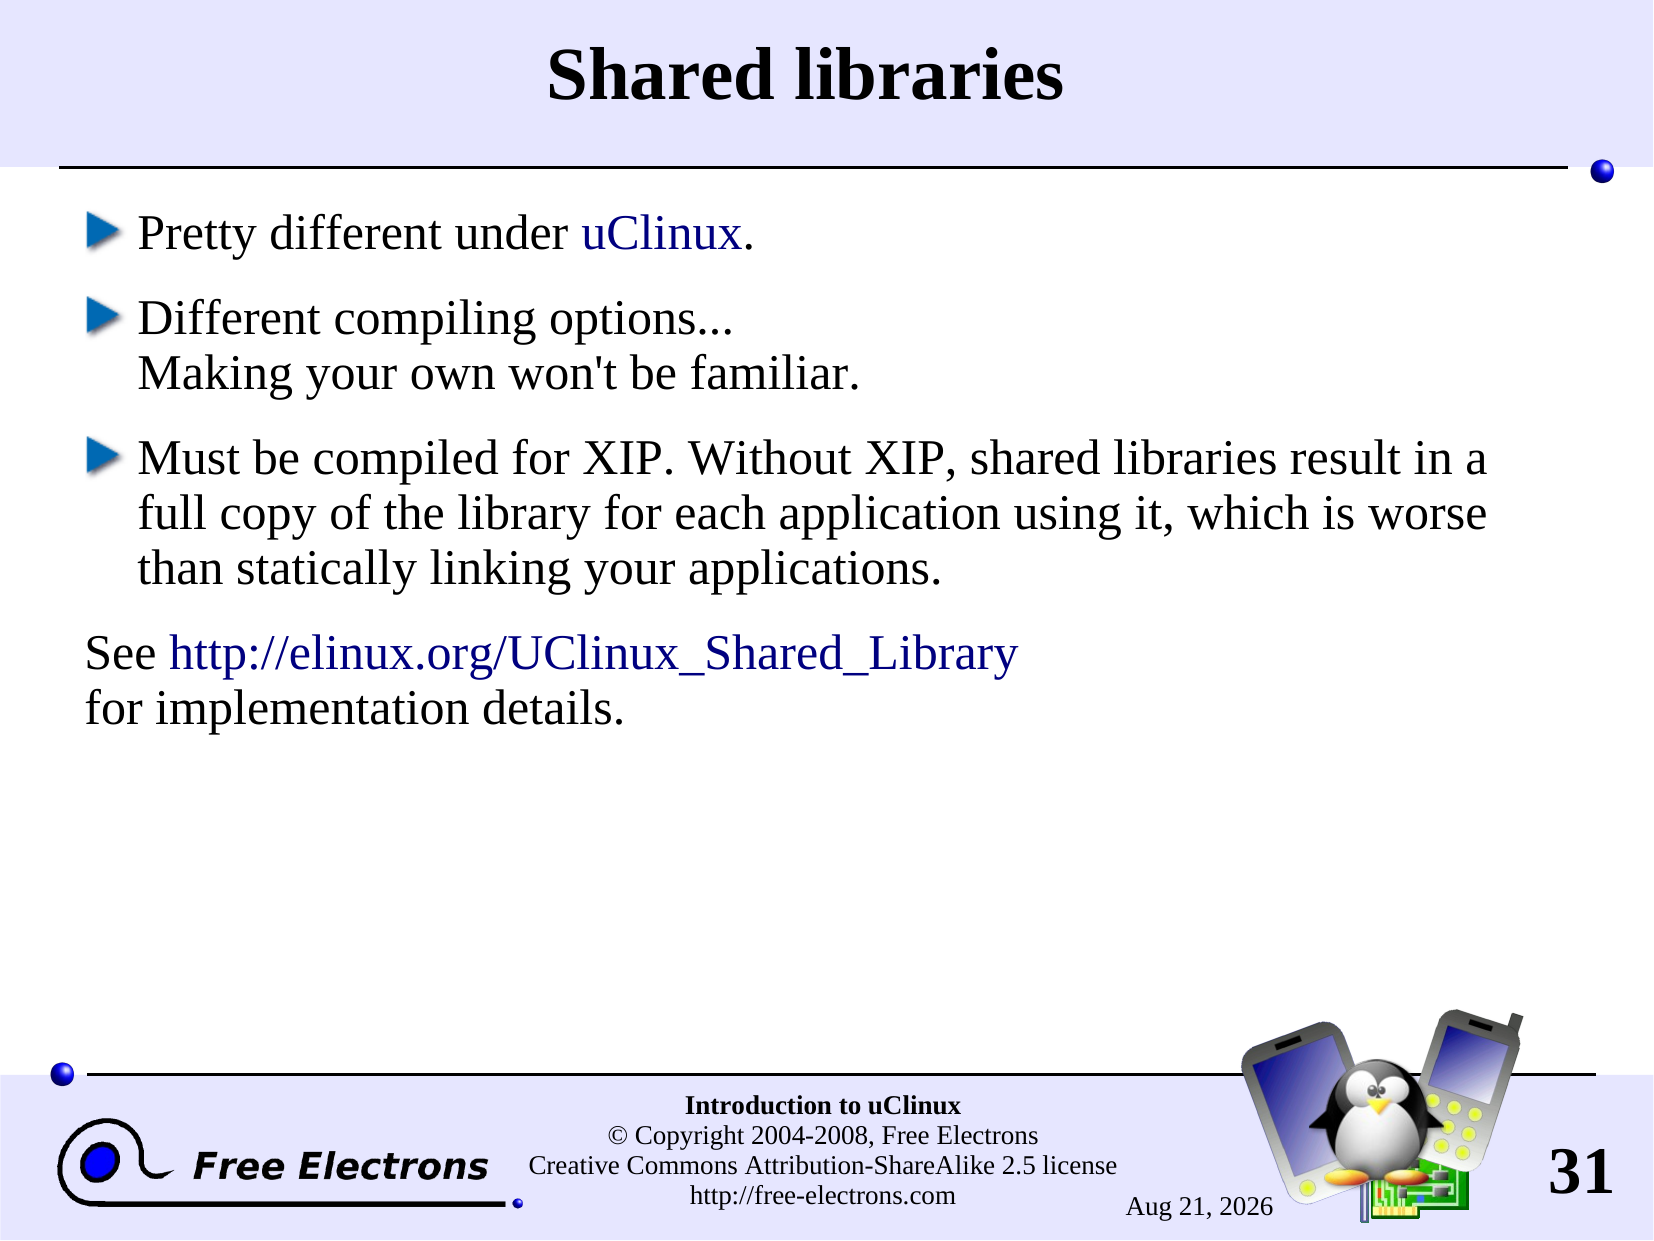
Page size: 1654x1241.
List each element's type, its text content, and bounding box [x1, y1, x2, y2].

title Shared libraries [60, 25, 1551, 124]
picture [1227, 1055, 1525, 1241]
list Pretty different under uClinux. Different compiling options... Making your own won't be familiar. Must be compiled for XIP. Without XIP, shared libraries result in a full copy of the library for each application using it, which is worse than statically linking your applications. See http://elinux.org/UClinux_Shared_Library for implementation details. [66, 204, 1563, 1055]
picture [50, 1107, 527, 1216]
